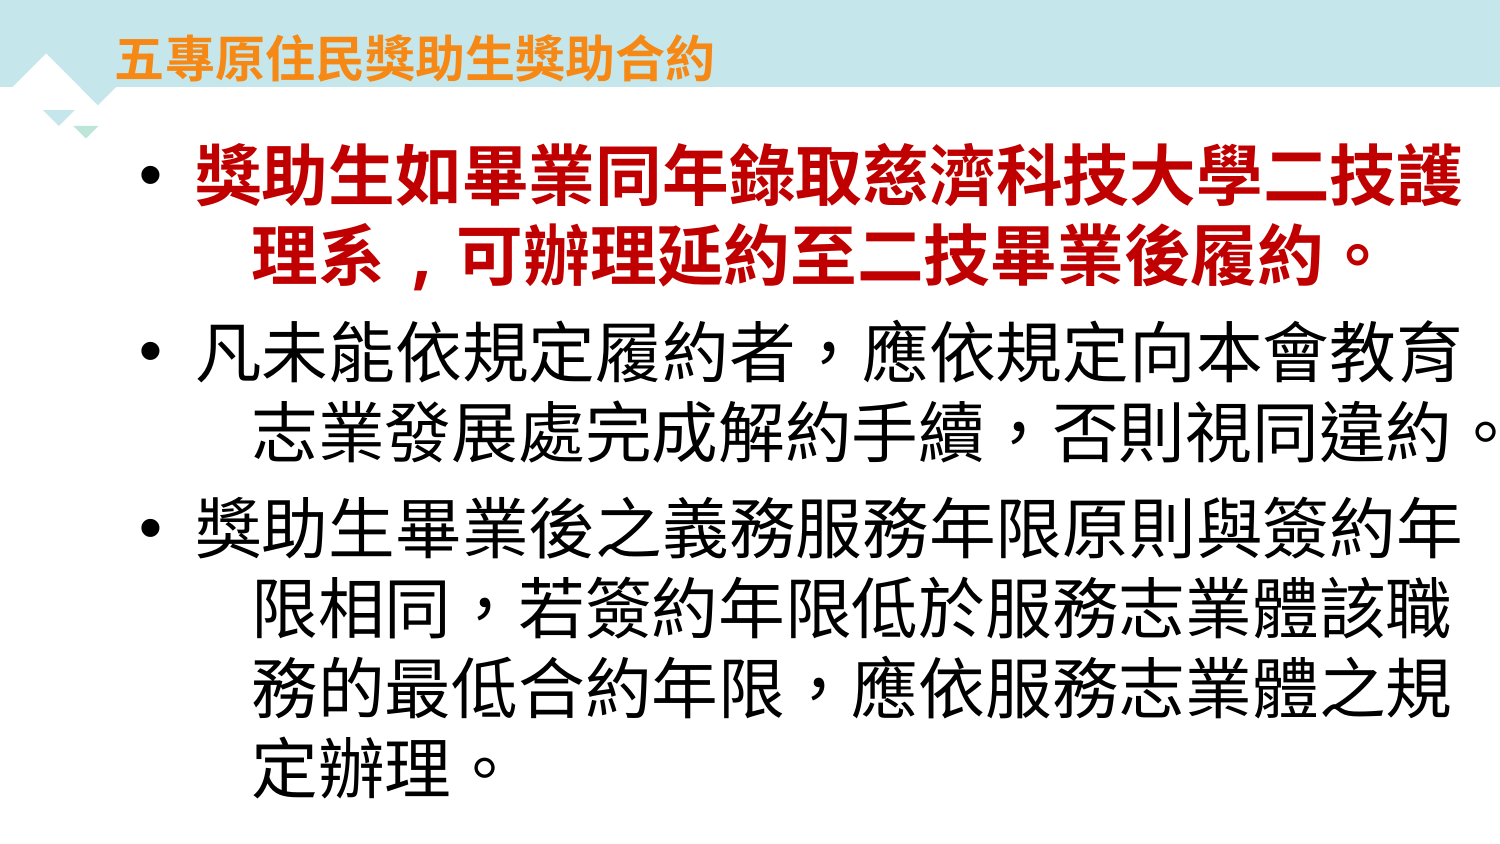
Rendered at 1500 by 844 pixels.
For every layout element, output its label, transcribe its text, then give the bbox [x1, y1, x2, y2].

text_box 獎助生如畢業同年錄取慈濟科技大學二技護理系,可辦理延約至二技畢業後履約。 凡未能依規定履約者，應依規定向本會教育志業發展處完成解約手續，否則視同違約。 獎助生畢業後之義務服務年限原則與簽約年限相同，若簽約年限低於服務志業體該職務的最低合約年限，應依服務志業體之規定辦理。 [123, 126, 1500, 844]
text_box 五專原住民獎助生獎助合約 [99, 20, 751, 96]
